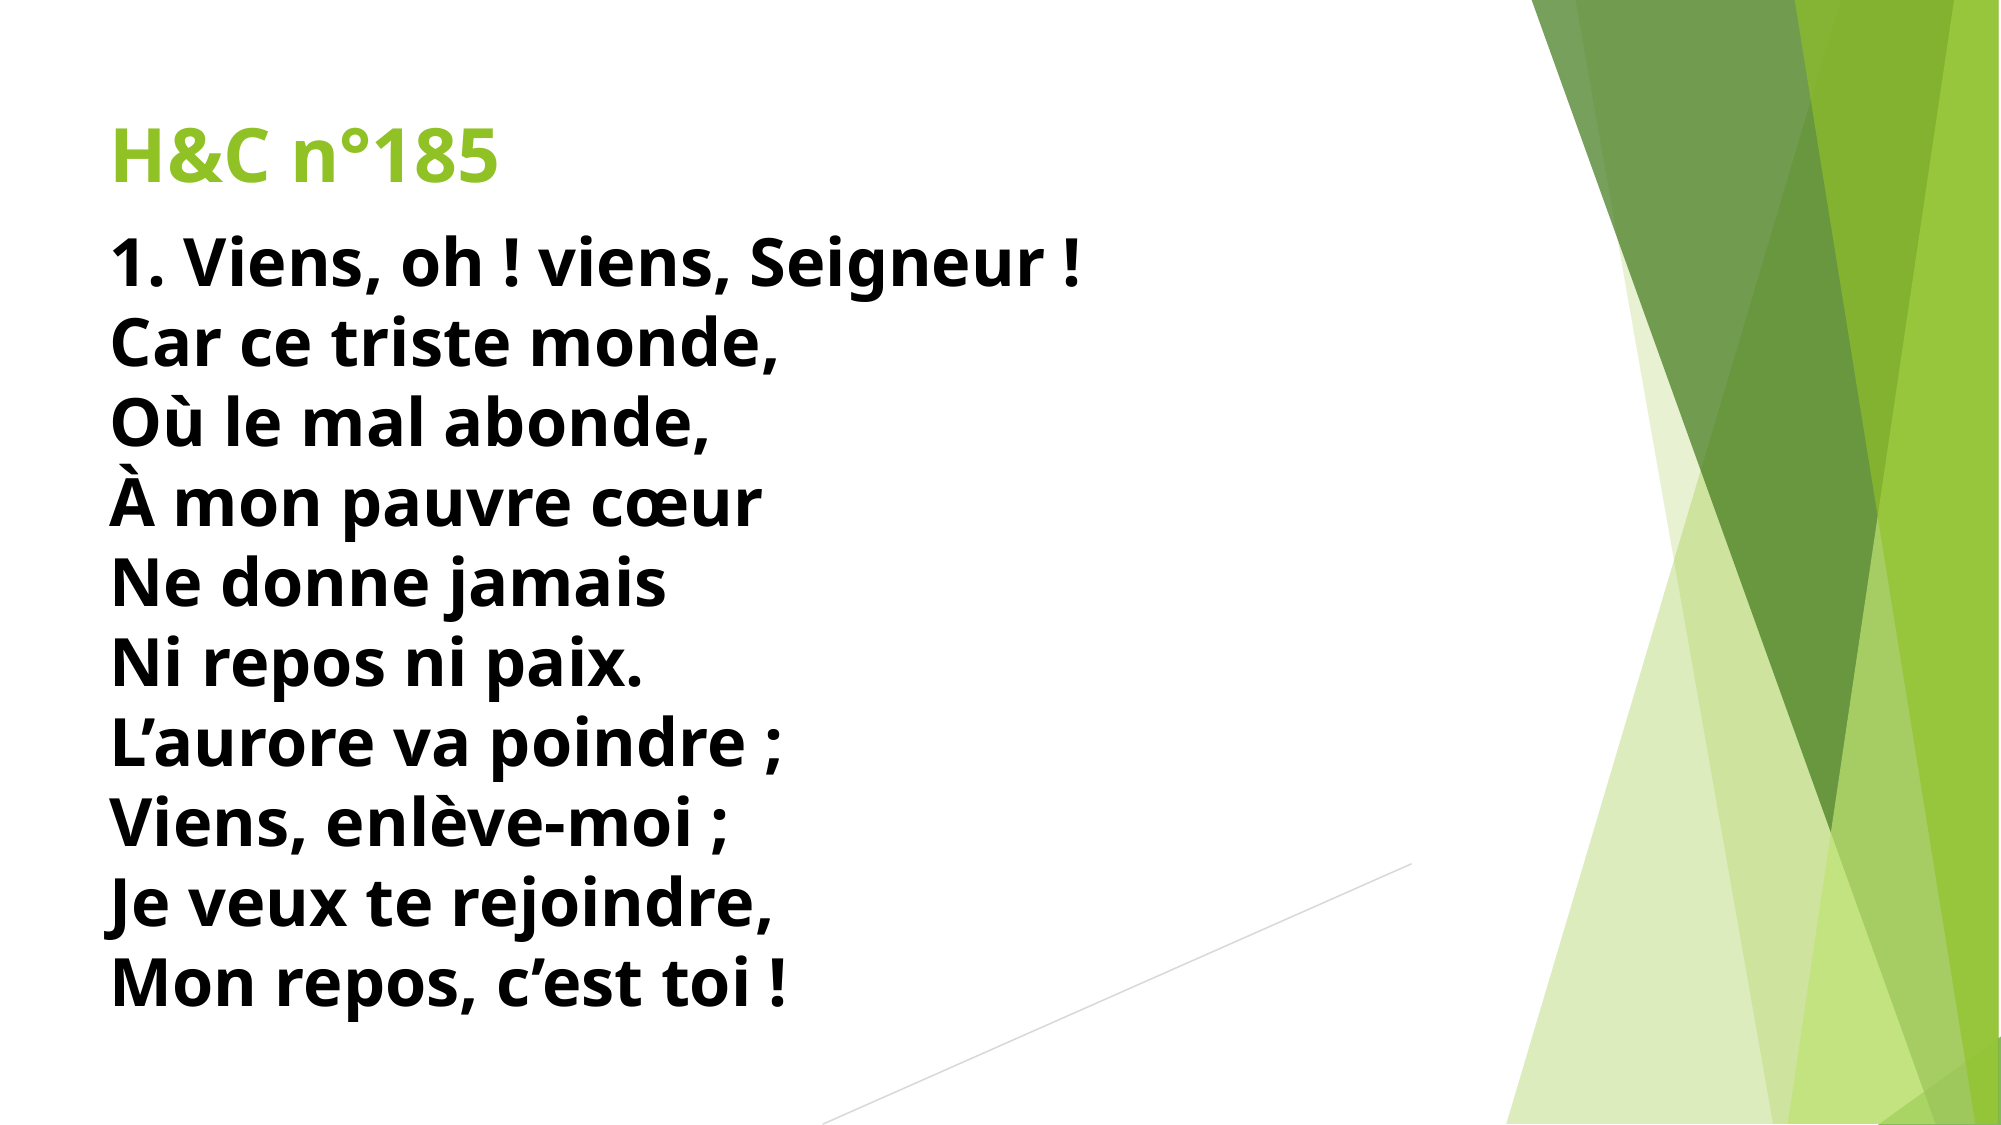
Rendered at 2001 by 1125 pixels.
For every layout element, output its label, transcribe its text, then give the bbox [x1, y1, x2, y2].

text_box H&C n°185 [94, 99, 1522, 212]
text_box 1. Viens, oh ! viens, Seigneur ! Car ce triste monde, Où le mal abonde, À mon pauvre cœur Ne donne jamais Ni repos ni paix. L’aurore va poindre ; Viens, enlève-moi ; Je veux te rejoindre, Mon repos, c’est toi ! [94, 212, 1961, 1074]
